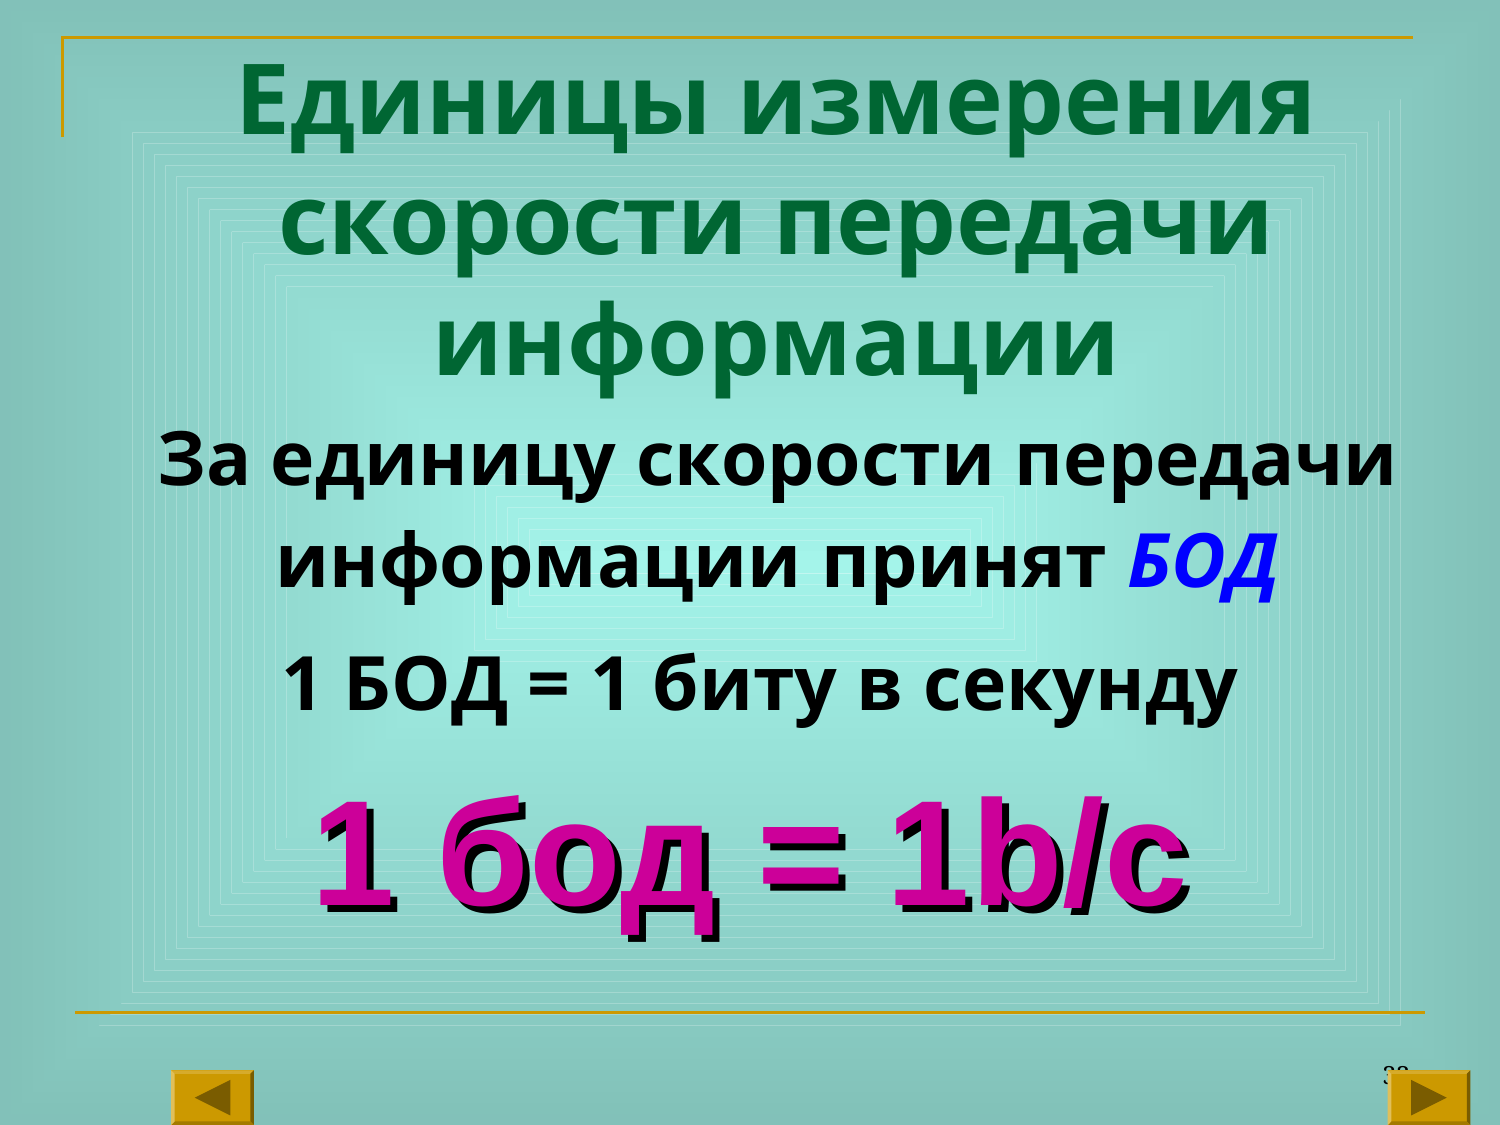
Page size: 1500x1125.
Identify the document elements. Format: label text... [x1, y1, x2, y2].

text_box [173, 1070, 254, 1125]
text_box [1389, 1070, 1471, 1125]
list За единицу скорости передачи информации принят БОД 1 БОД = 1 биту в секунду 1 бод = 1b/c [75, 397, 1426, 1125]
title Единицы измерения скорости передачи информации [47, 30, 1500, 366]
